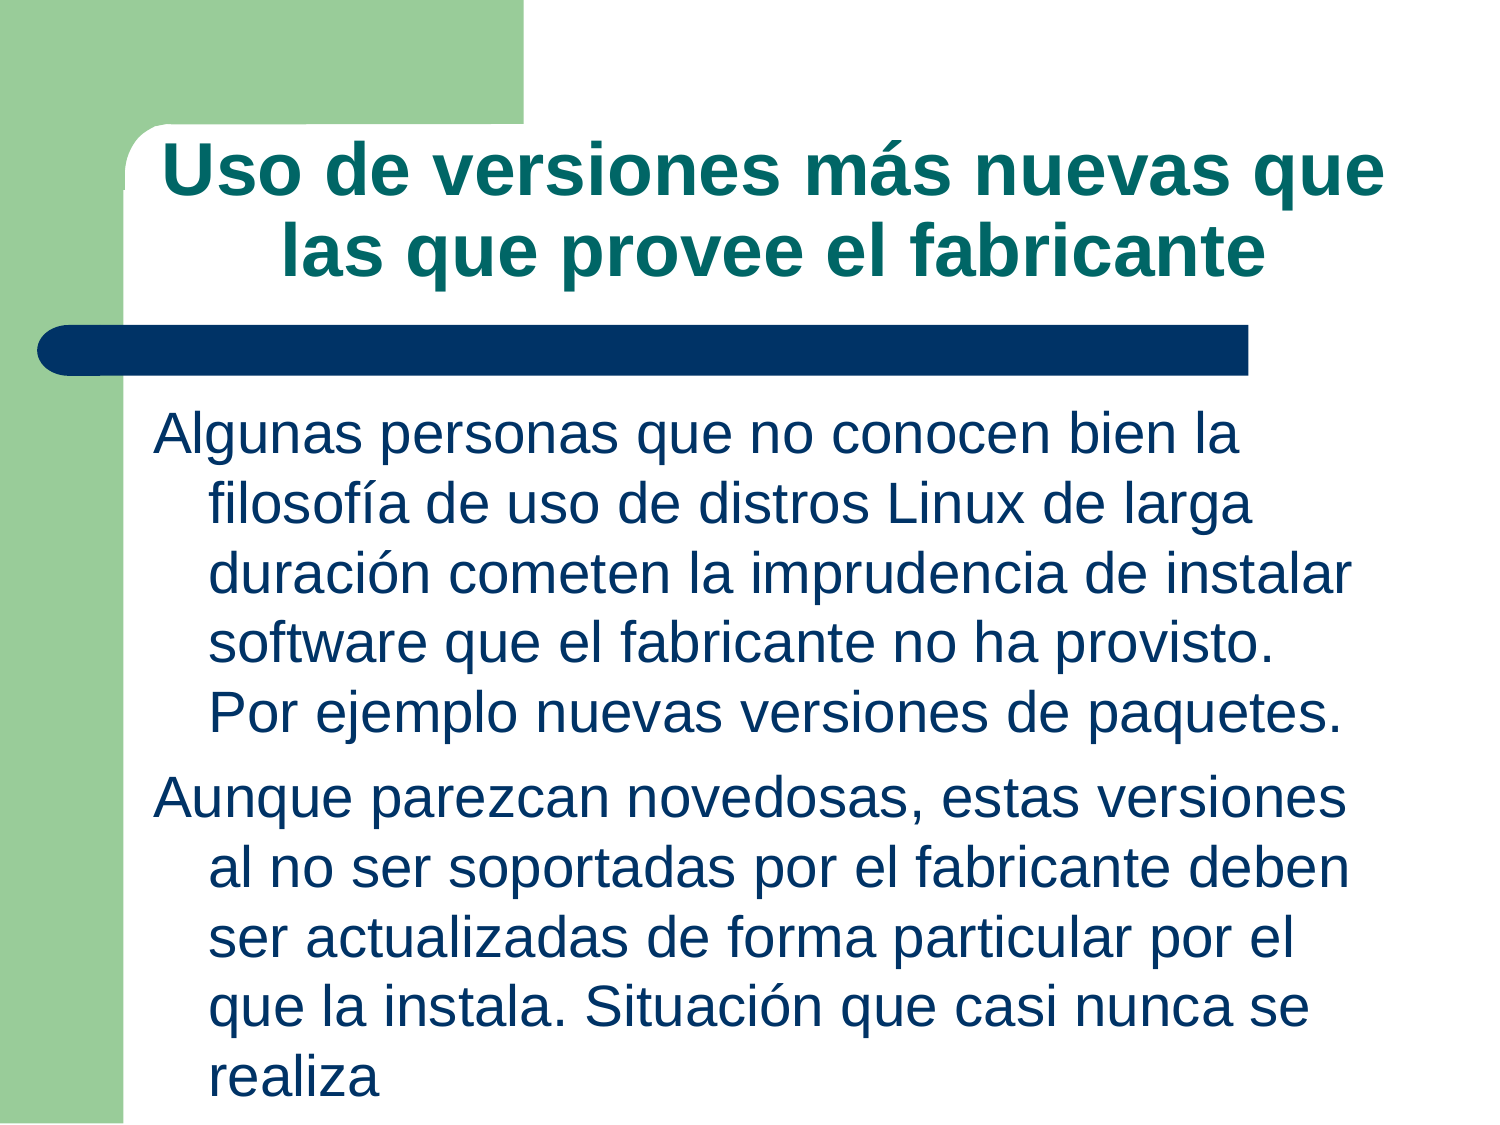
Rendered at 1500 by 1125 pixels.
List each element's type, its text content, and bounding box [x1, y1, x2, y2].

list Algunas personas que no conocen bien la filosofía de uso de distros Linux de larga duración cometen la imprudencia de instalar software que el fabricante no ha provisto. Por ejemplo nuevas versiones de paquetes. Aunque parezcan novedosas, estas versiones al no ser soportadas por el fabricante deben ser actualizadas de forma particular por el que la instala. Situación que casi nunca se realiza [137, 387, 1399, 1125]
title Uso de versiones más nuevas que las que provee el fabricante [136, 122, 1413, 300]
